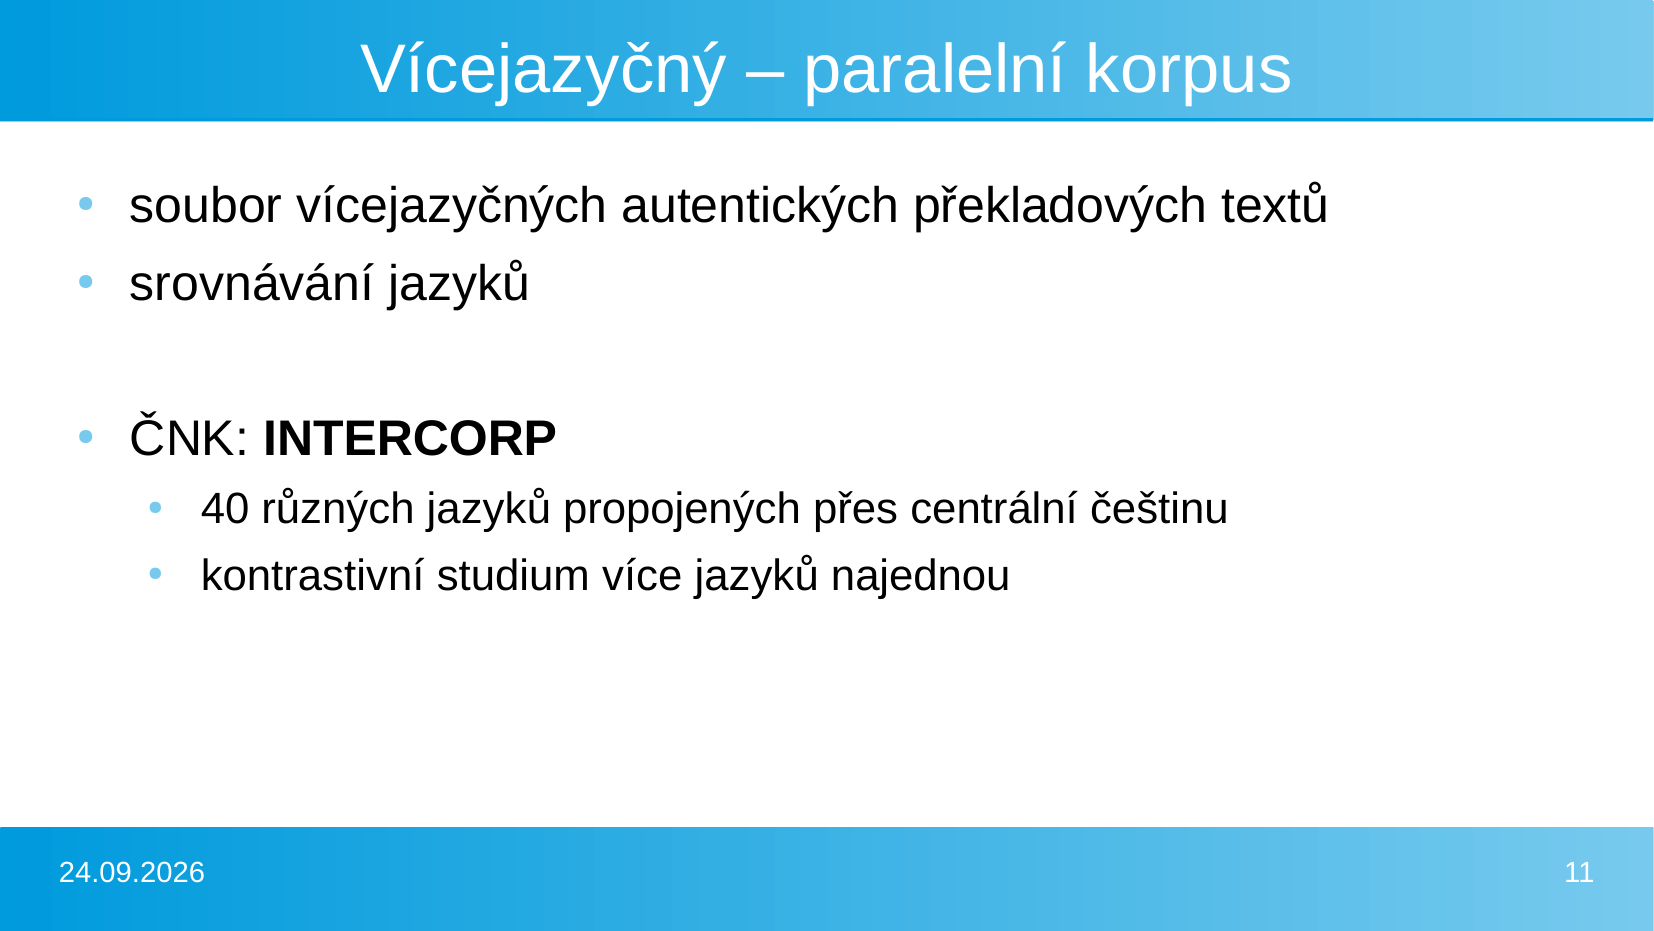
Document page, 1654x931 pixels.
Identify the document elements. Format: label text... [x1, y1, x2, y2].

list soubor vícejazyčných autentických překladových textů srovnávání jazyků ČNK: INTERCORP 40 různých jazyků propojených přes centrální češtinu kontrastivní studium více jazyků najednou [59, 177, 1595, 768]
title Vícejazyčný – paralelní korpus [59, 29, 1595, 108]
